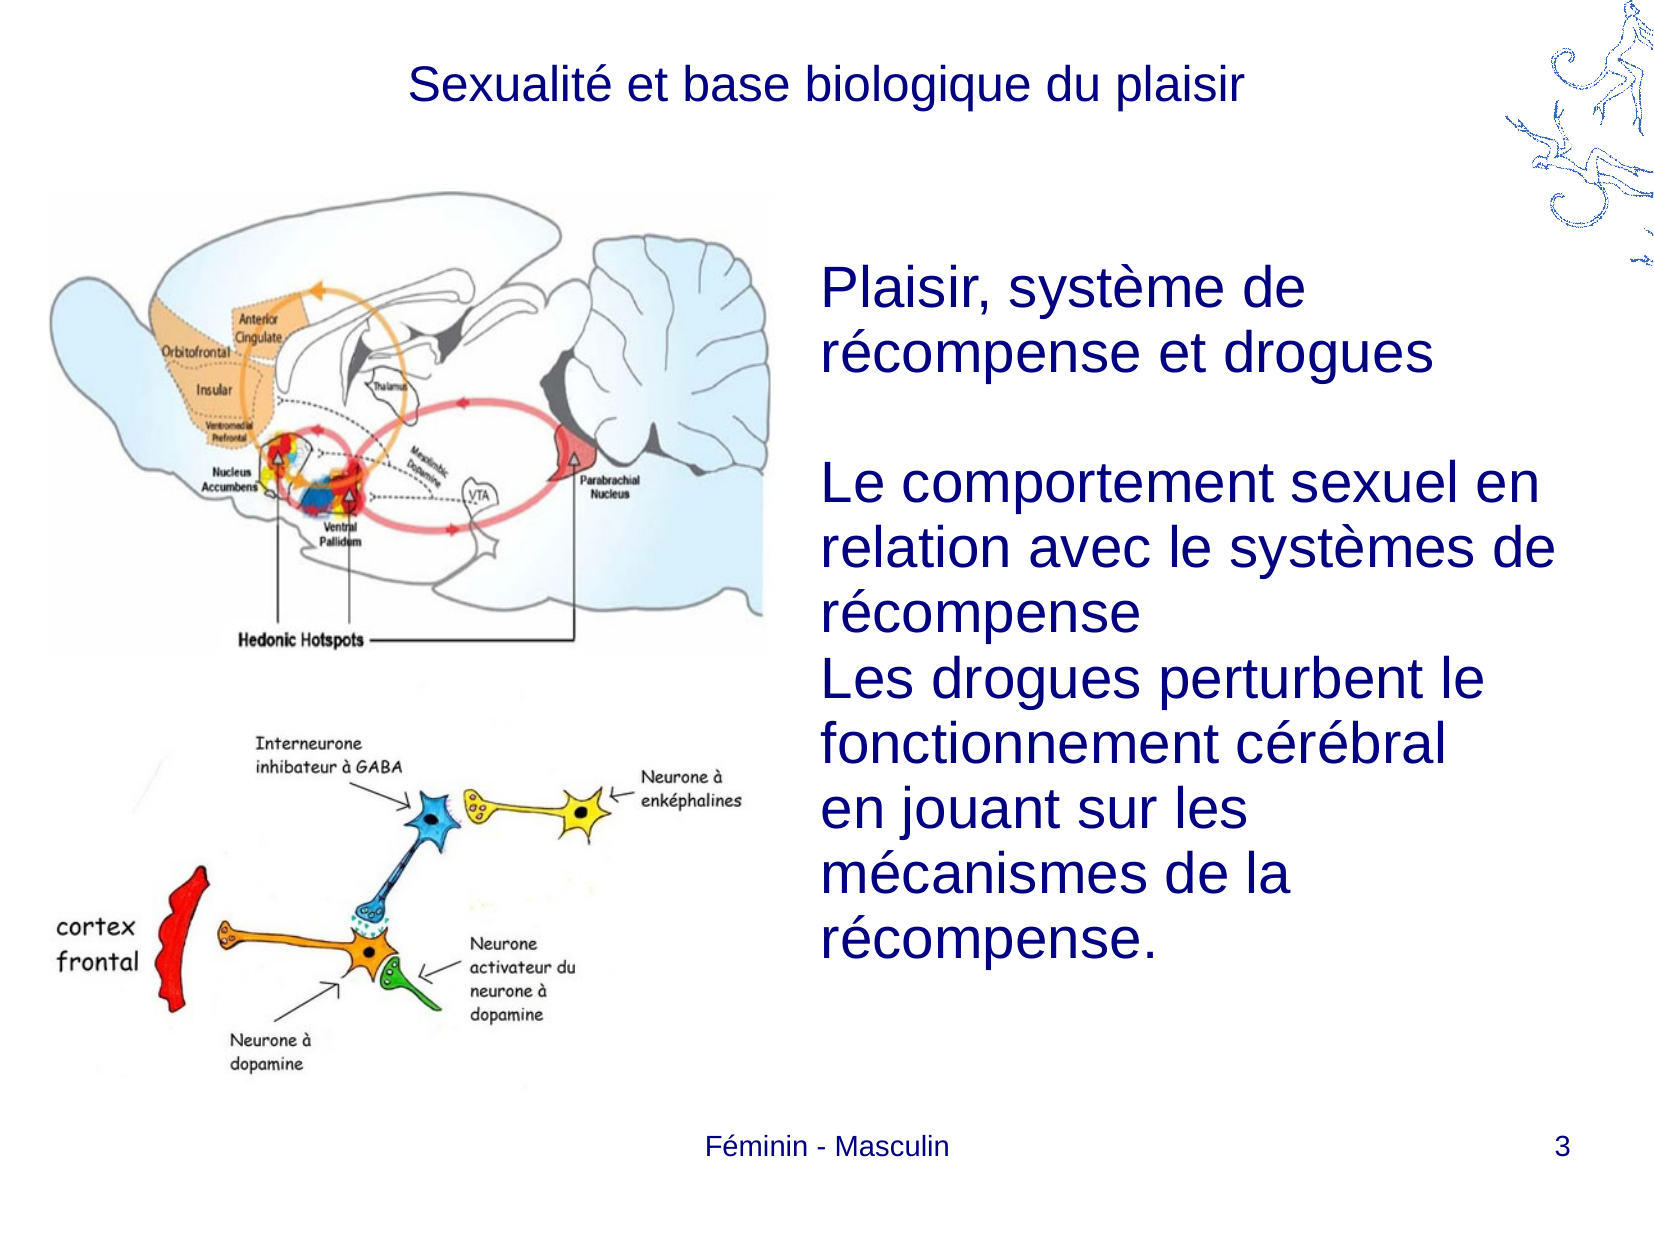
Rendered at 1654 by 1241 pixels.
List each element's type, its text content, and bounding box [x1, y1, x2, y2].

subtitle Plaisir, système de récompense et drogues Le comportement sexuel en relation avec le systèmes de récompense Les drogues perturbent le fonctionnement cérébral en jouant sur les mécanismes de la récompense. [820, 243, 1565, 1048]
title Sexualité et base biologique du plaisir [82, 55, 1571, 112]
picture [1505, 0, 1654, 266]
picture [29, 147, 798, 1093]
